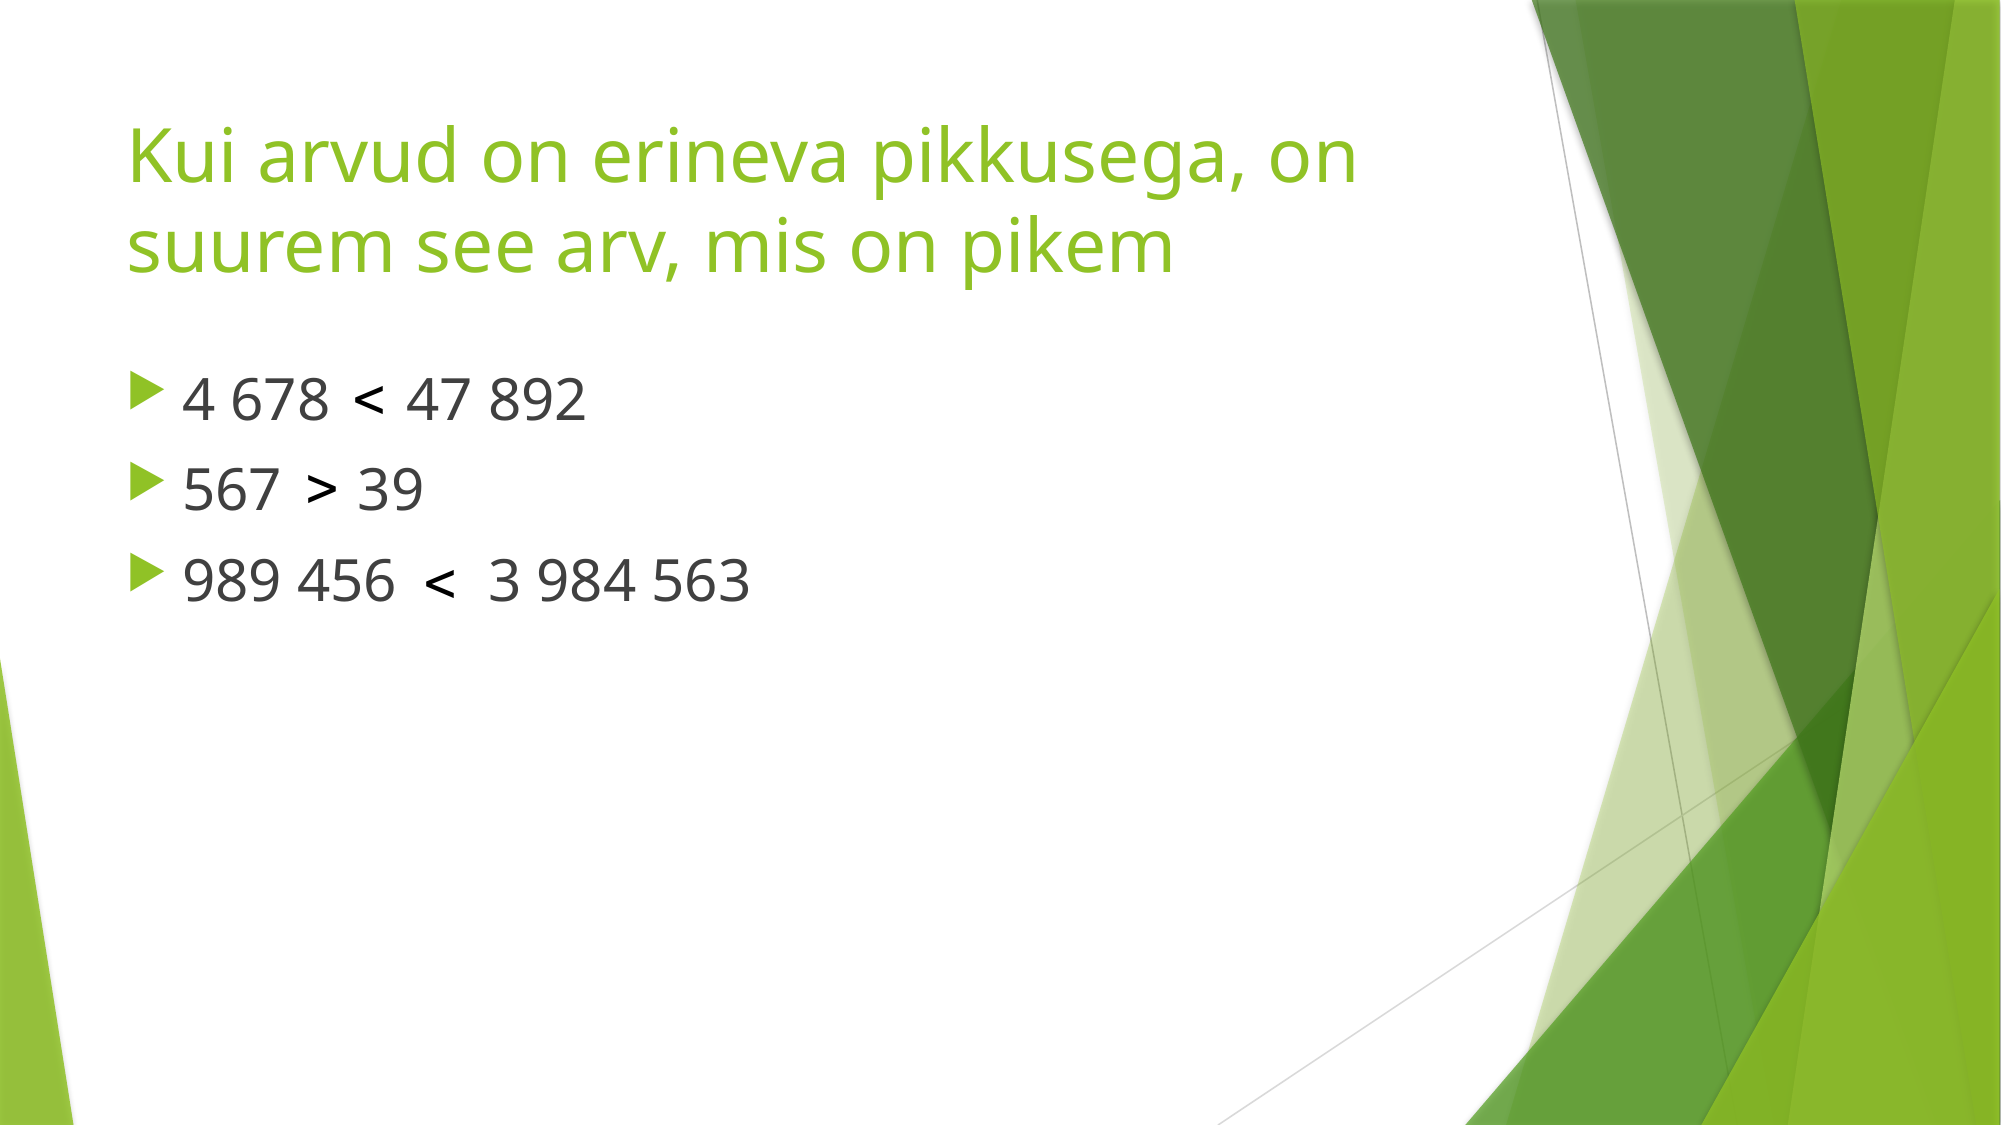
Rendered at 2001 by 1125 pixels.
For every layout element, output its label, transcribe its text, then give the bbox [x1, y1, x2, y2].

chart [337, 366, 396, 431]
chart [290, 454, 349, 519]
title Kui arvud on erineva pikkusega, on suurem see arv, mis on pikem [111, 99, 1522, 317]
list 4 678 47 892 567 39 989 456 3 984 563 [111, 354, 1522, 992]
chart [408, 549, 467, 614]
